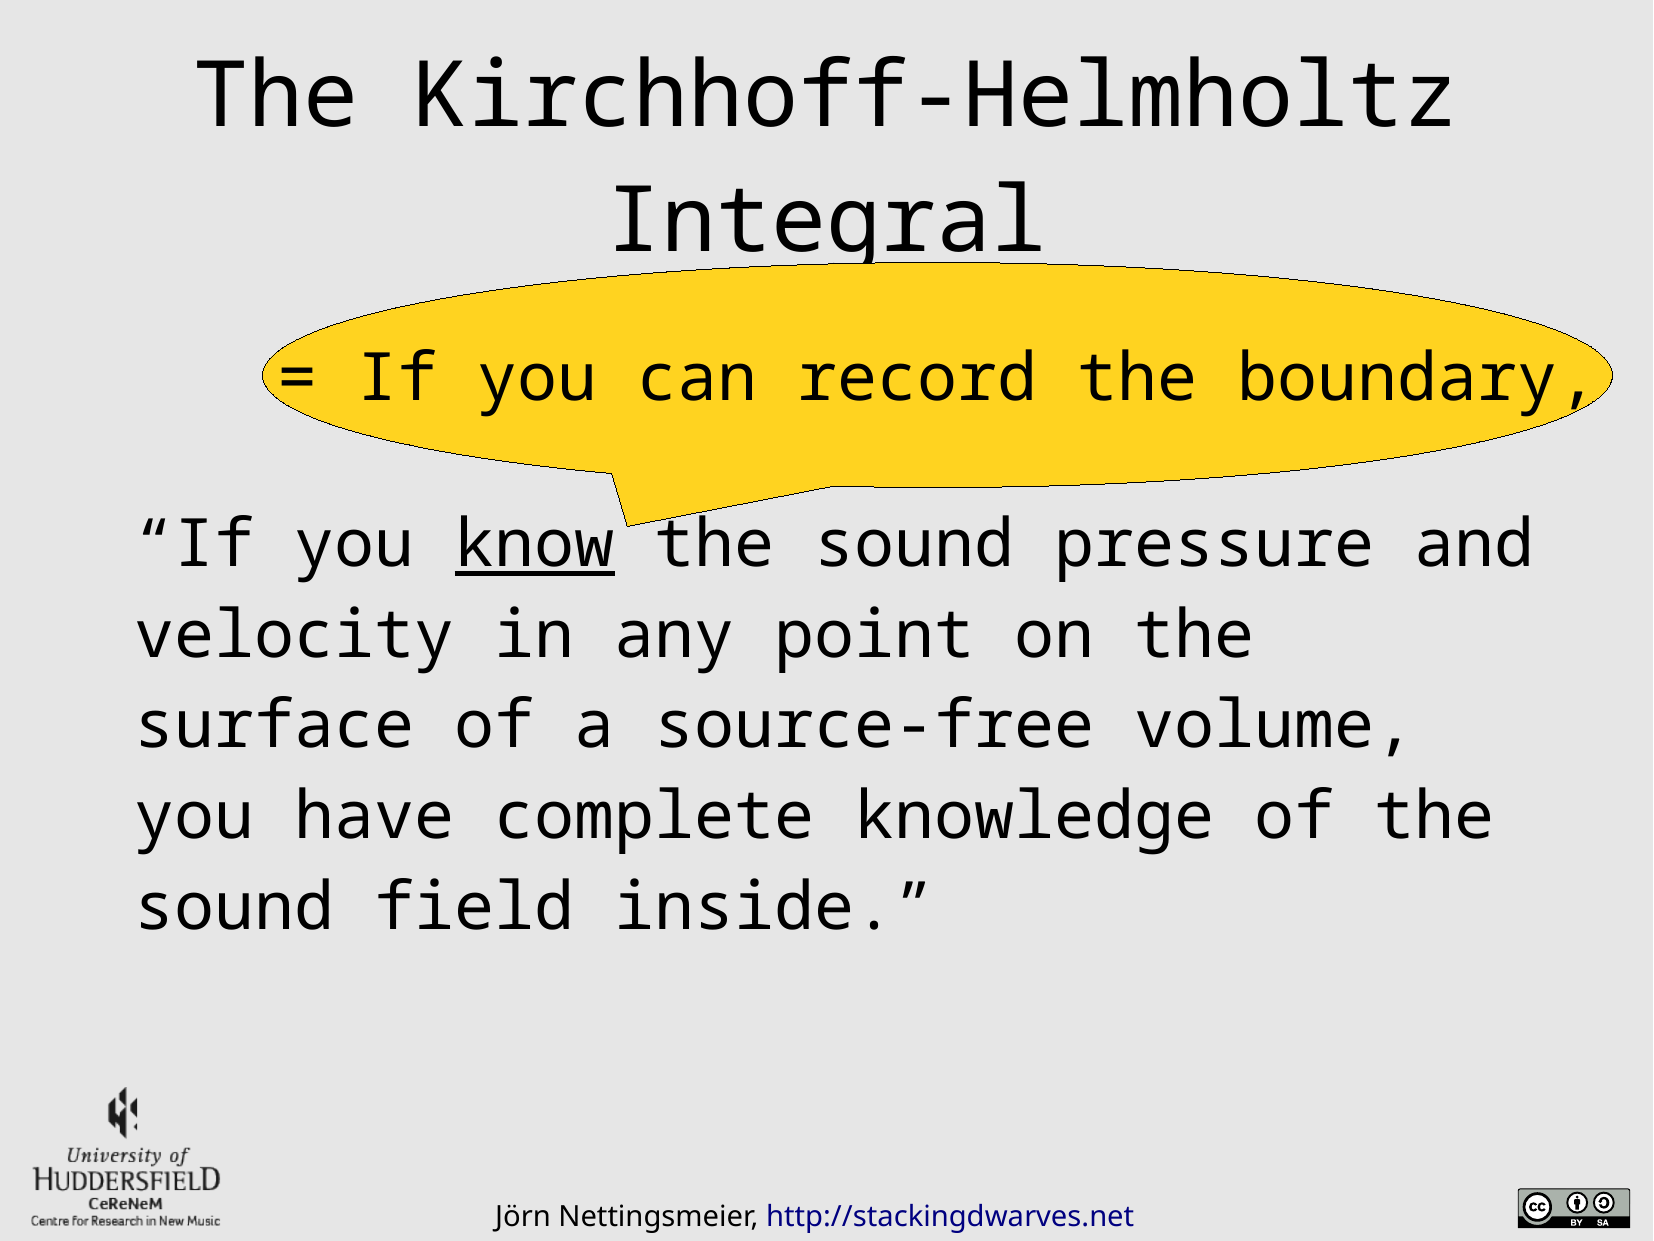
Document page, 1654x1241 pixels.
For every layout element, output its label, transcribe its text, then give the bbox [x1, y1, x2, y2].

text_box = If you can record the boundary, [262, 262, 1613, 527]
text_box “If you know the sound pressure and velocity in any point on the surface of a source-free volume, you have complete knowledge of the sound field inside.” [74, 487, 1575, 892]
title The Kirchhoff-Helmholtz Integral [82, 45, 1571, 261]
picture [31, 1087, 222, 1229]
